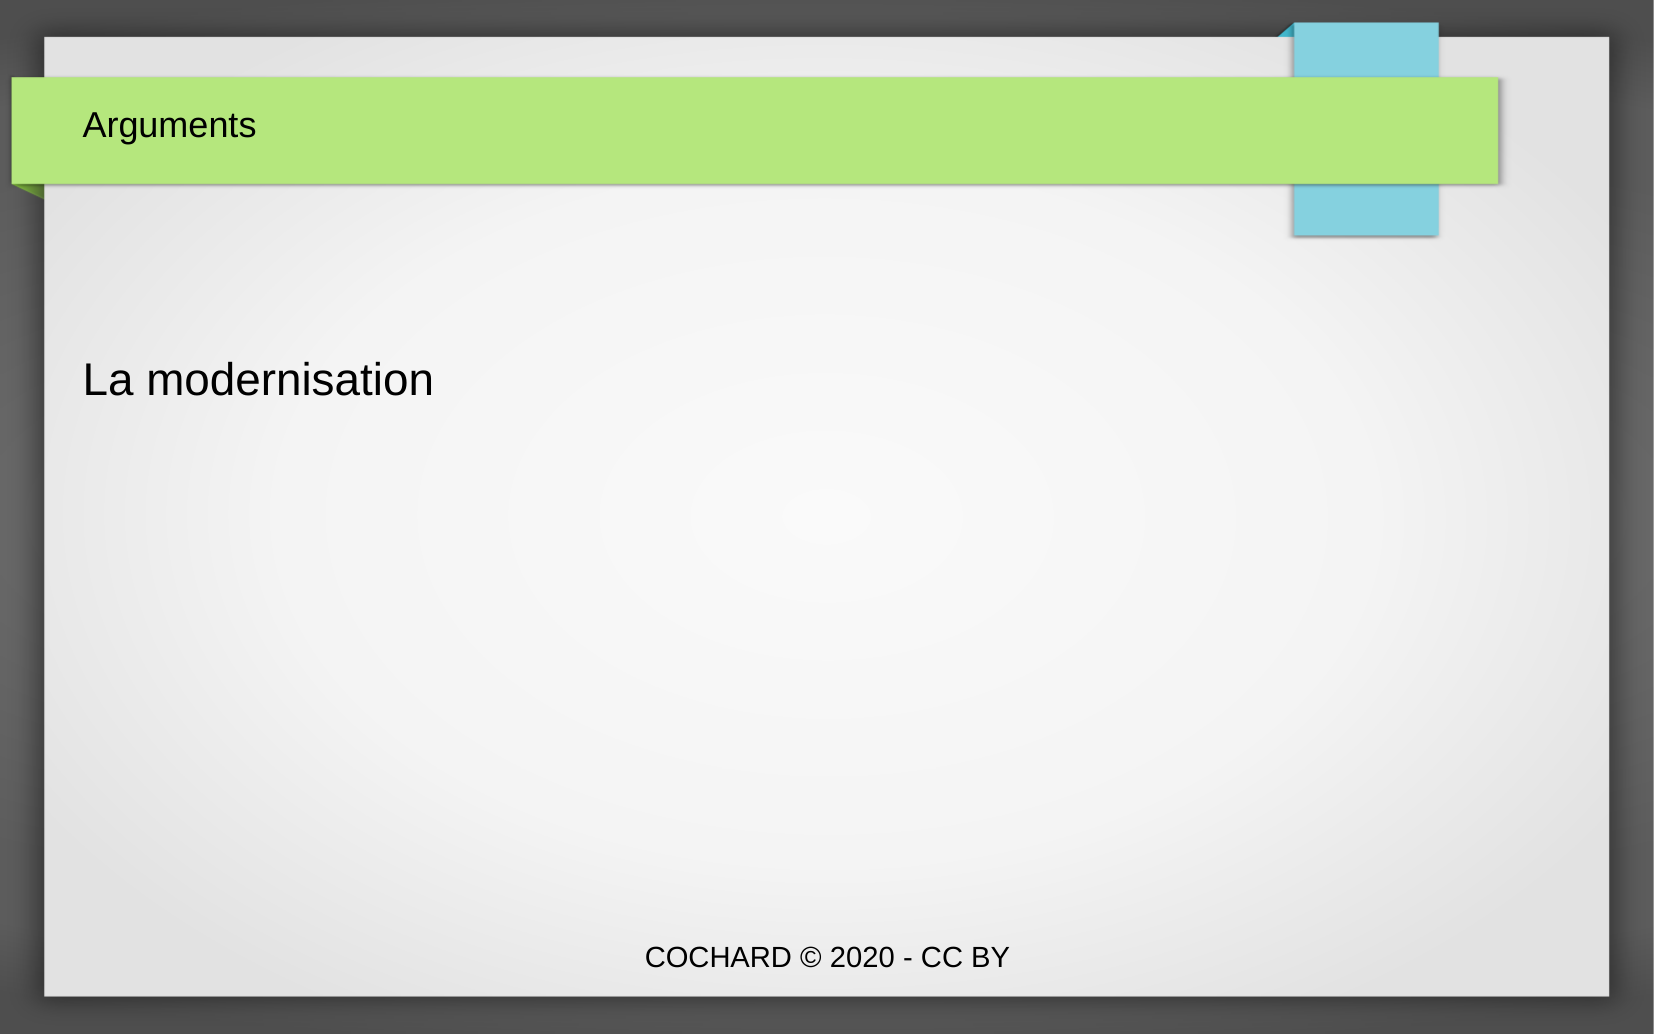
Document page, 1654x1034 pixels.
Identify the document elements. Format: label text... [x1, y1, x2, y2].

list La modernisation [82, 249, 1571, 849]
picture [0, 0, 1654, 1034]
title Arguments [82, 39, 1235, 210]
